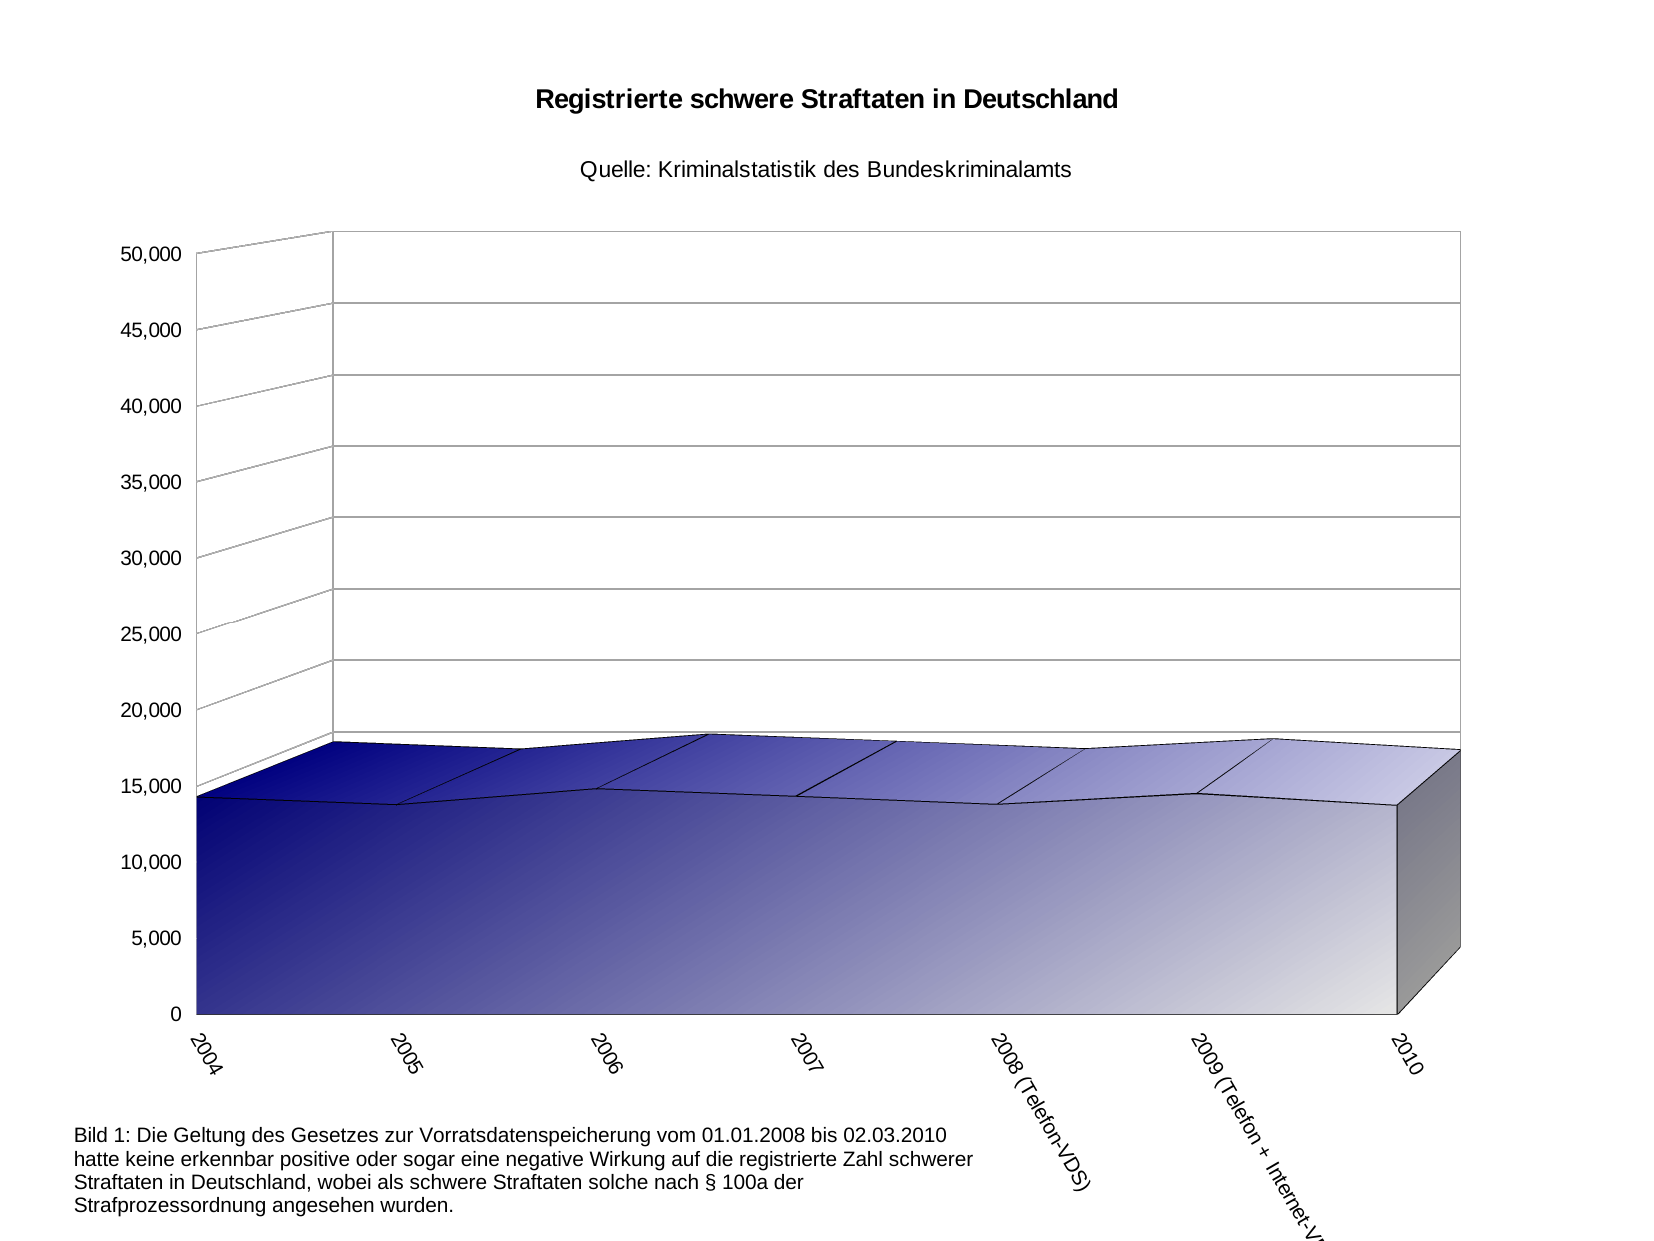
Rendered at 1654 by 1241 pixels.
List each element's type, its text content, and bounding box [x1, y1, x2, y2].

text_box Bild 1: Die Geltung des Gesetzes zur Vorratsdatenspeicherung vom 01.01.2008 bis 02.03.2010 hatte keine erkennbar positive oder sogar eine negative Wirkung auf die registrierte Zahl schwerer Straftaten in Deutschland, wobei als schwere Straftaten solche nach § 100a der Strafprozessordnung angesehen wurden. [59, 1117, 1004, 1241]
chart [88, 43, 1565, 1241]
